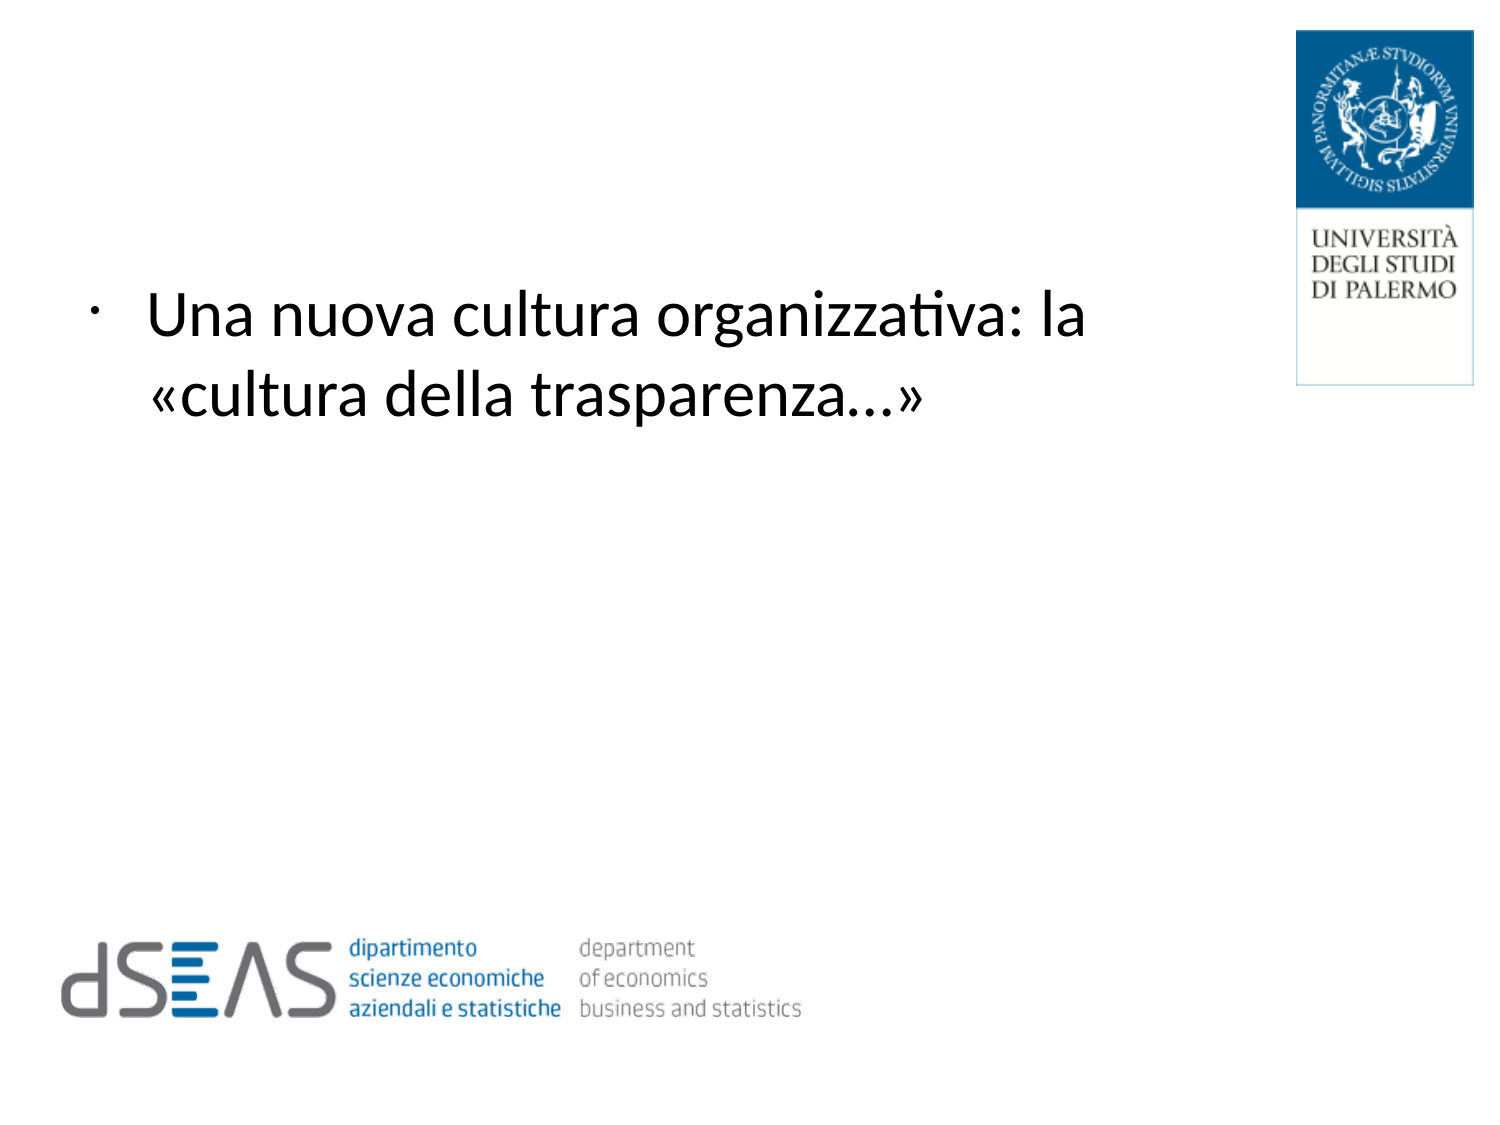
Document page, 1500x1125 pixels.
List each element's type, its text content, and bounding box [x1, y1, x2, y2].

picture [39, 845, 831, 1078]
picture [1296, 30, 1474, 386]
list Una nuova cultura organizzativa: la «cultura della trasparenza…» [75, 262, 1235, 1005]
